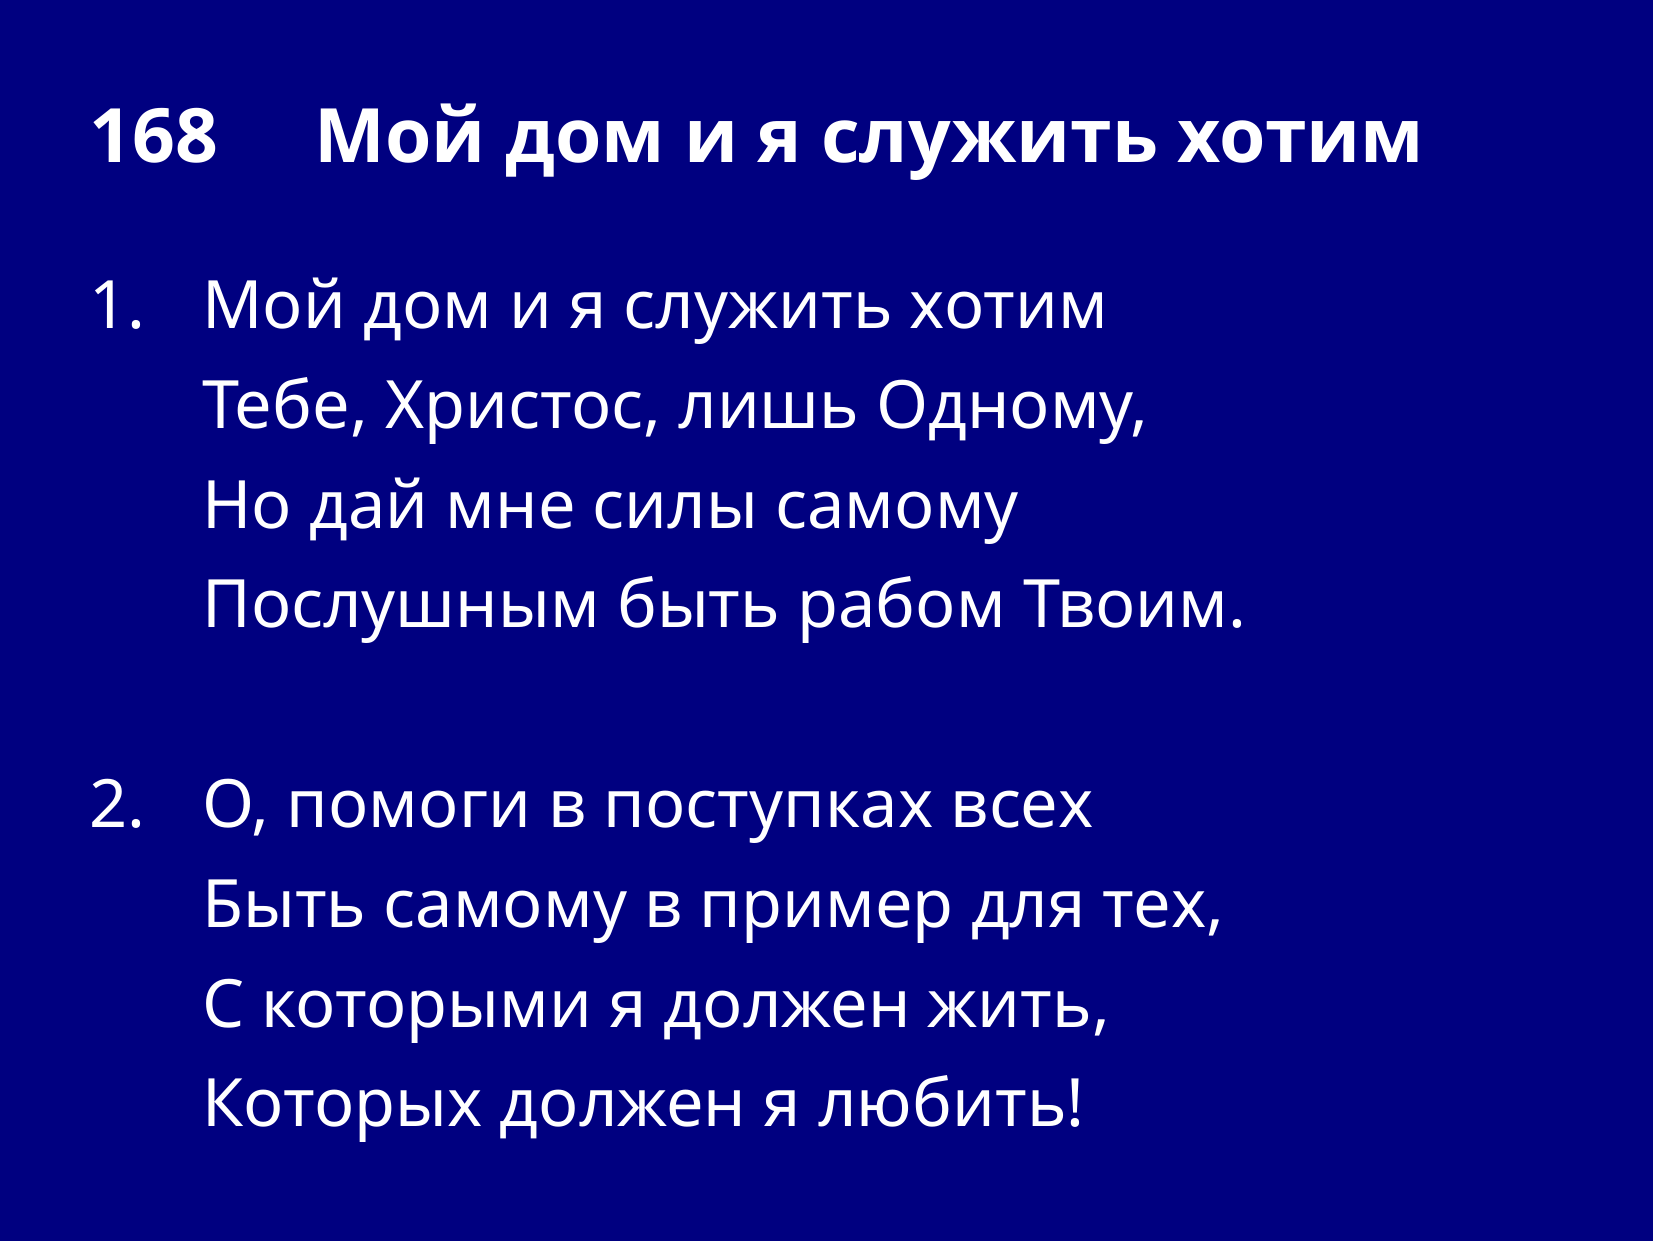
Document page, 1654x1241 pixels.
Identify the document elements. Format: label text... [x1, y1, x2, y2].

text_box 1. Мой дом и я служить хотим Тебе, Христос, лишь Одному, Но дай мне силы самому Послушным быть рабом Твоим. 2. О, помоги в поступках всех Быть самому в пример для тех, С которыми я должен жить, Которых должен я любить! [75, 188, 1576, 1163]
text_box 168 Мой дом и я служить хотим [75, 75, 1576, 188]
